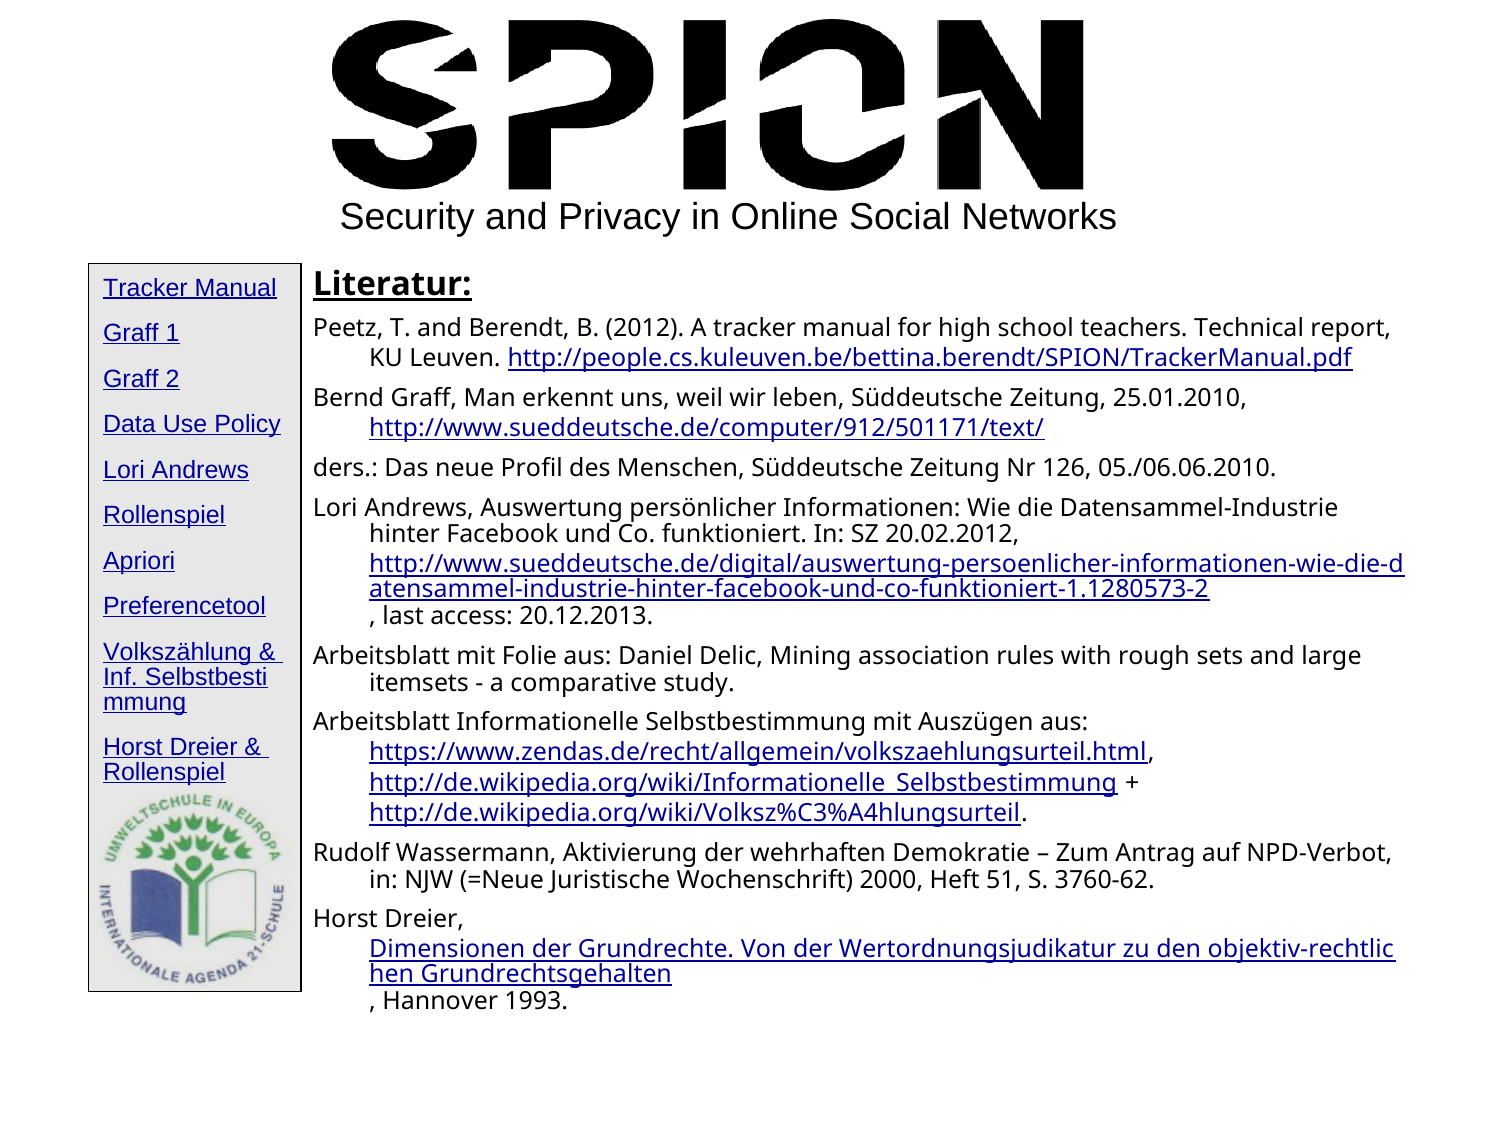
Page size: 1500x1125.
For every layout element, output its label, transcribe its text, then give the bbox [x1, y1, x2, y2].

list Literatur: Peetz, T. and Berendt, B. (2012). A tracker manual for high school teachers. Technical report, KU Leuven. http://people.cs.kuleuven.be/bettina.berendt/SPION/TrackerManual.pdf Bernd Graff, Man erkennt uns, weil wir leben, Süddeutsche Zeitung, 25.01.2010, http://www.sueddeutsche.de/computer/912/501171/text/ ders.: Das neue Profil des Menschen, Süddeutsche Zeitung Nr 126, 05./06.06.2010. Lori Andrews, Auswertung persönlicher Informationen: Wie die Datensammel-Industrie hinter Facebook und Co. funktioniert. In: SZ 20.02.2012, http://www.sueddeutsche.de/digital/auswertung-persoenlicher-informationen-wie-die-datensammel-industrie-hinter-facebook-und-co-funktioniert-1.1280573-2, last access: 20.12.2013. Arbeitsblatt mit Folie aus: Daniel Delic, Mining association rules with rough sets and large itemsets - a comparative study. Arbeitsblatt Informationelle Selbstbestimmung mit Auszügen aus: https://www.zendas.de/recht/allgemein/volkszaehlungsurteil.html, http://de.wikipedia.org/wiki/Informationelle_Selbstbestimmung + http://de.wikipedia.org/wiki/Volksz%C3%A4hlungsurteil. Rudolf Wassermann, Aktivierung der wehrhaften Demokratie – Zum Antrag auf NPD-Verbot, in: NJW (=Neue Juristische Wochenschrift) 2000, Heft 51, S. 3760-62. Horst Dreier, Dimensionen der Grundrechte. Von der Wertordnungsjudikatur zu den objektiv-rechtlichen Grundrechtsgehalten, Hannover 1993. [312, 267, 1411, 1026]
picture [88, 992, 293, 996]
picture [324, 0, 1093, 208]
